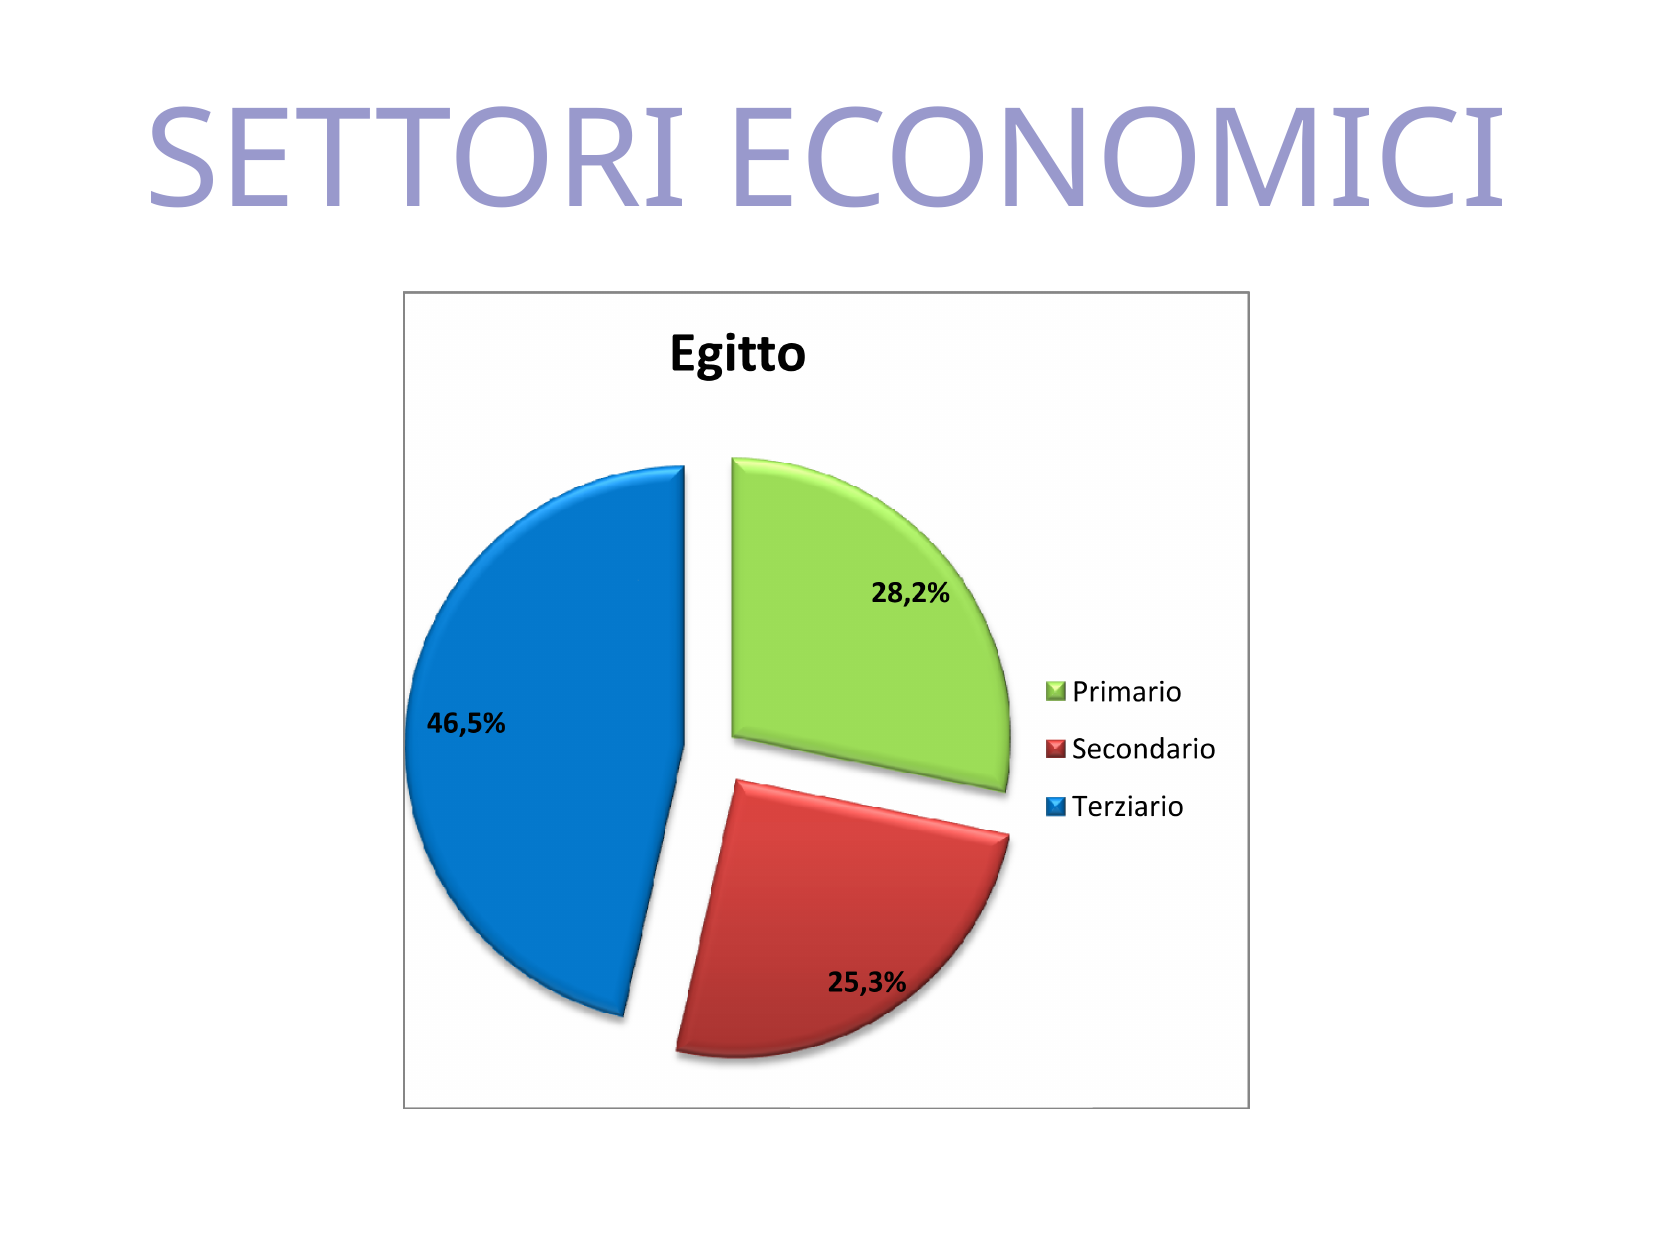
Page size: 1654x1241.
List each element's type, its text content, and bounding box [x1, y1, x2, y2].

picture [403, 290, 1250, 1109]
title SETTORI ECONOMICI [82, 49, 1571, 257]
